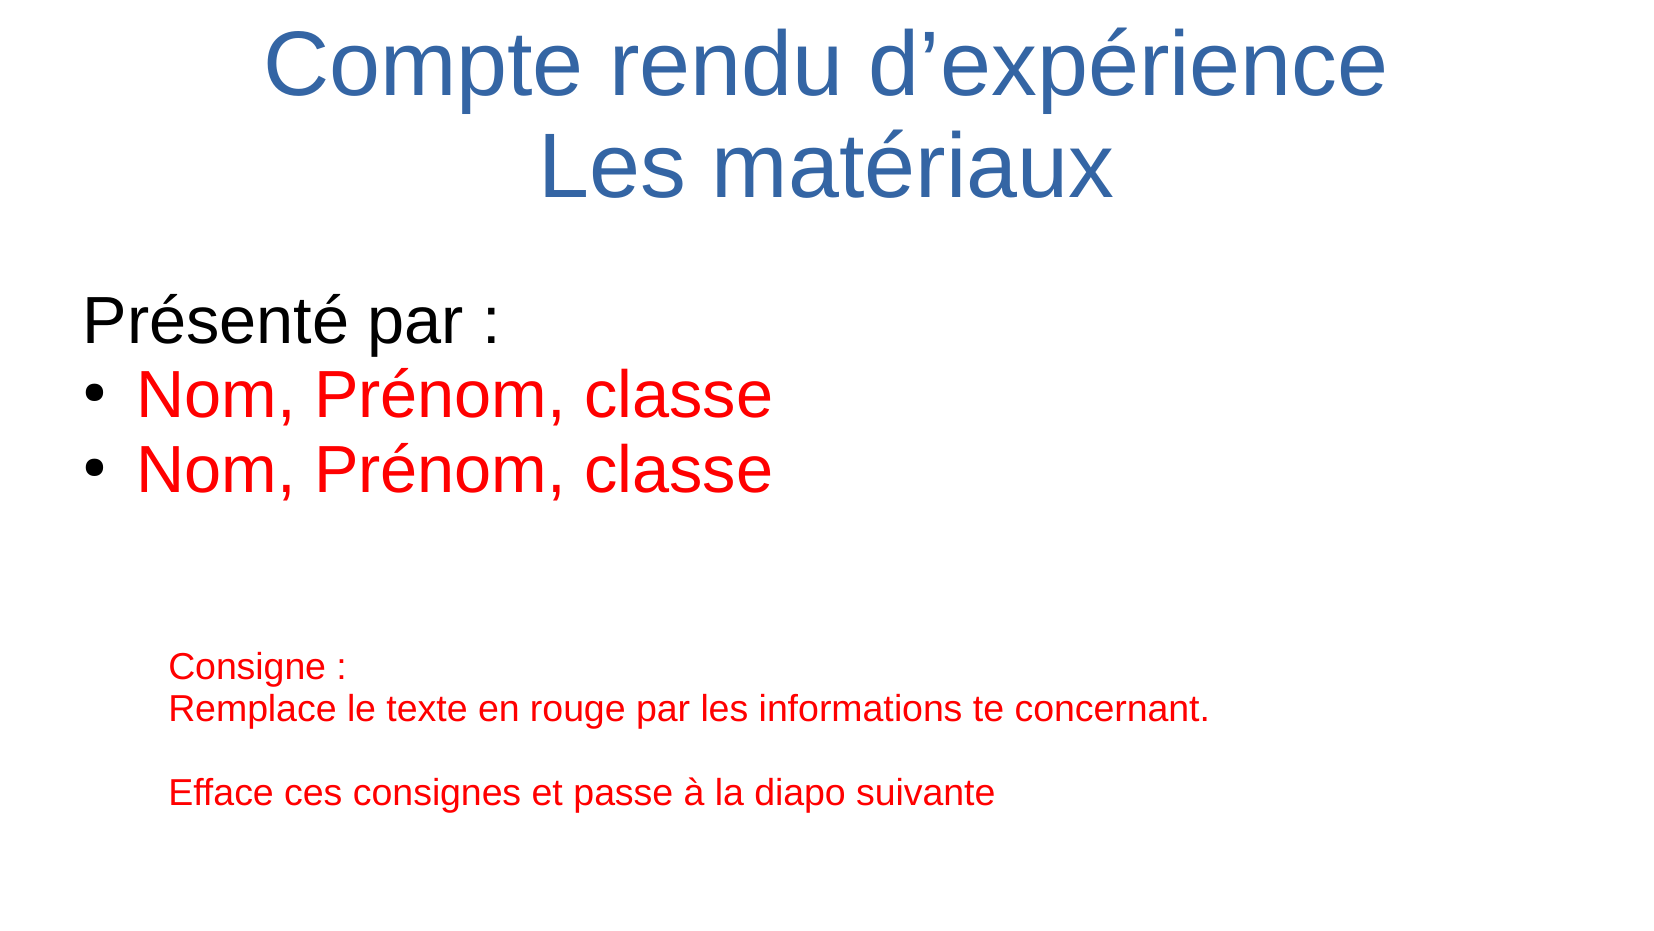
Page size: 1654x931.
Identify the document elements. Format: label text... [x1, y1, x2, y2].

text_box Consigne : Remplace le texte en rouge par les informations te concernant. Efface ces consignes et passe à la diapo suivante [153, 637, 1371, 905]
subtitle Présenté par : Nom, Prénom, classe Nom, Prénom, classe [82, 282, 1571, 526]
title Compte rendu d’expérience Les matériaux [82, 12, 1571, 218]
